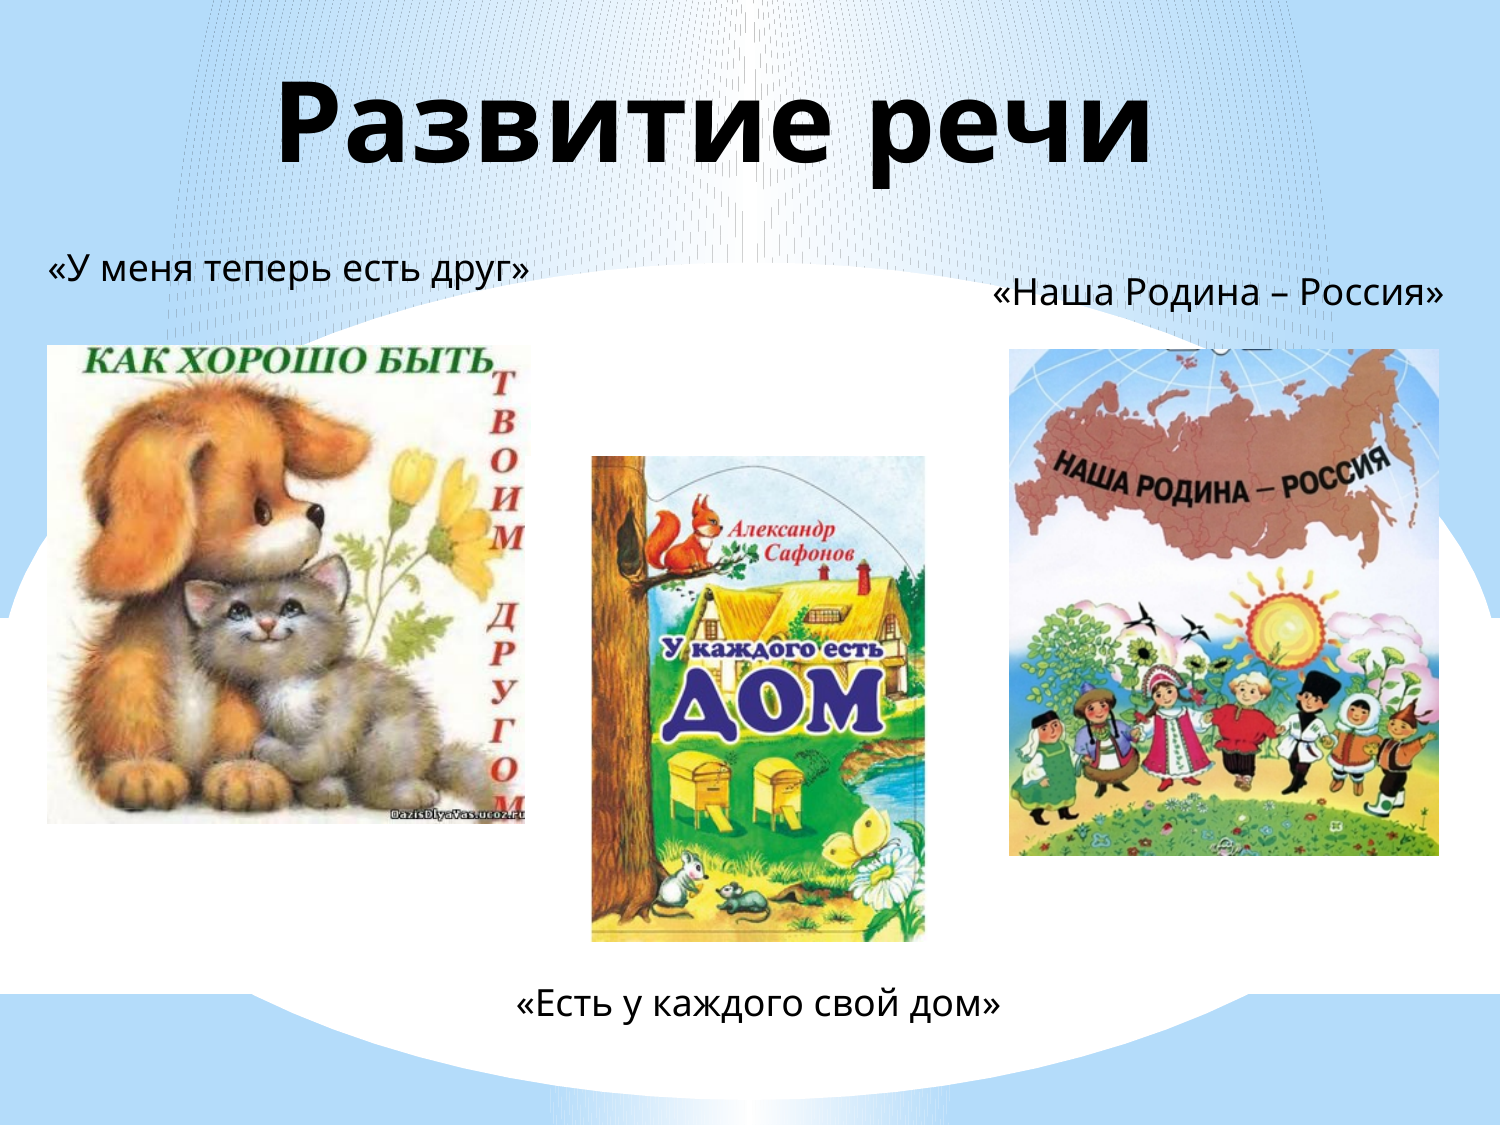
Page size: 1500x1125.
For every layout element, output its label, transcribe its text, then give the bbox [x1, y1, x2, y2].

picture [1009, 349, 1439, 856]
text_box «Наша Родина – Россия» [977, 260, 1460, 321]
text_box «У меня теперь есть друг» [33, 236, 546, 297]
text_box Развитие речи [257, 42, 1202, 193]
picture [47, 345, 992, 942]
text_box «Есть у каждого свой дом» [501, 971, 1017, 1032]
